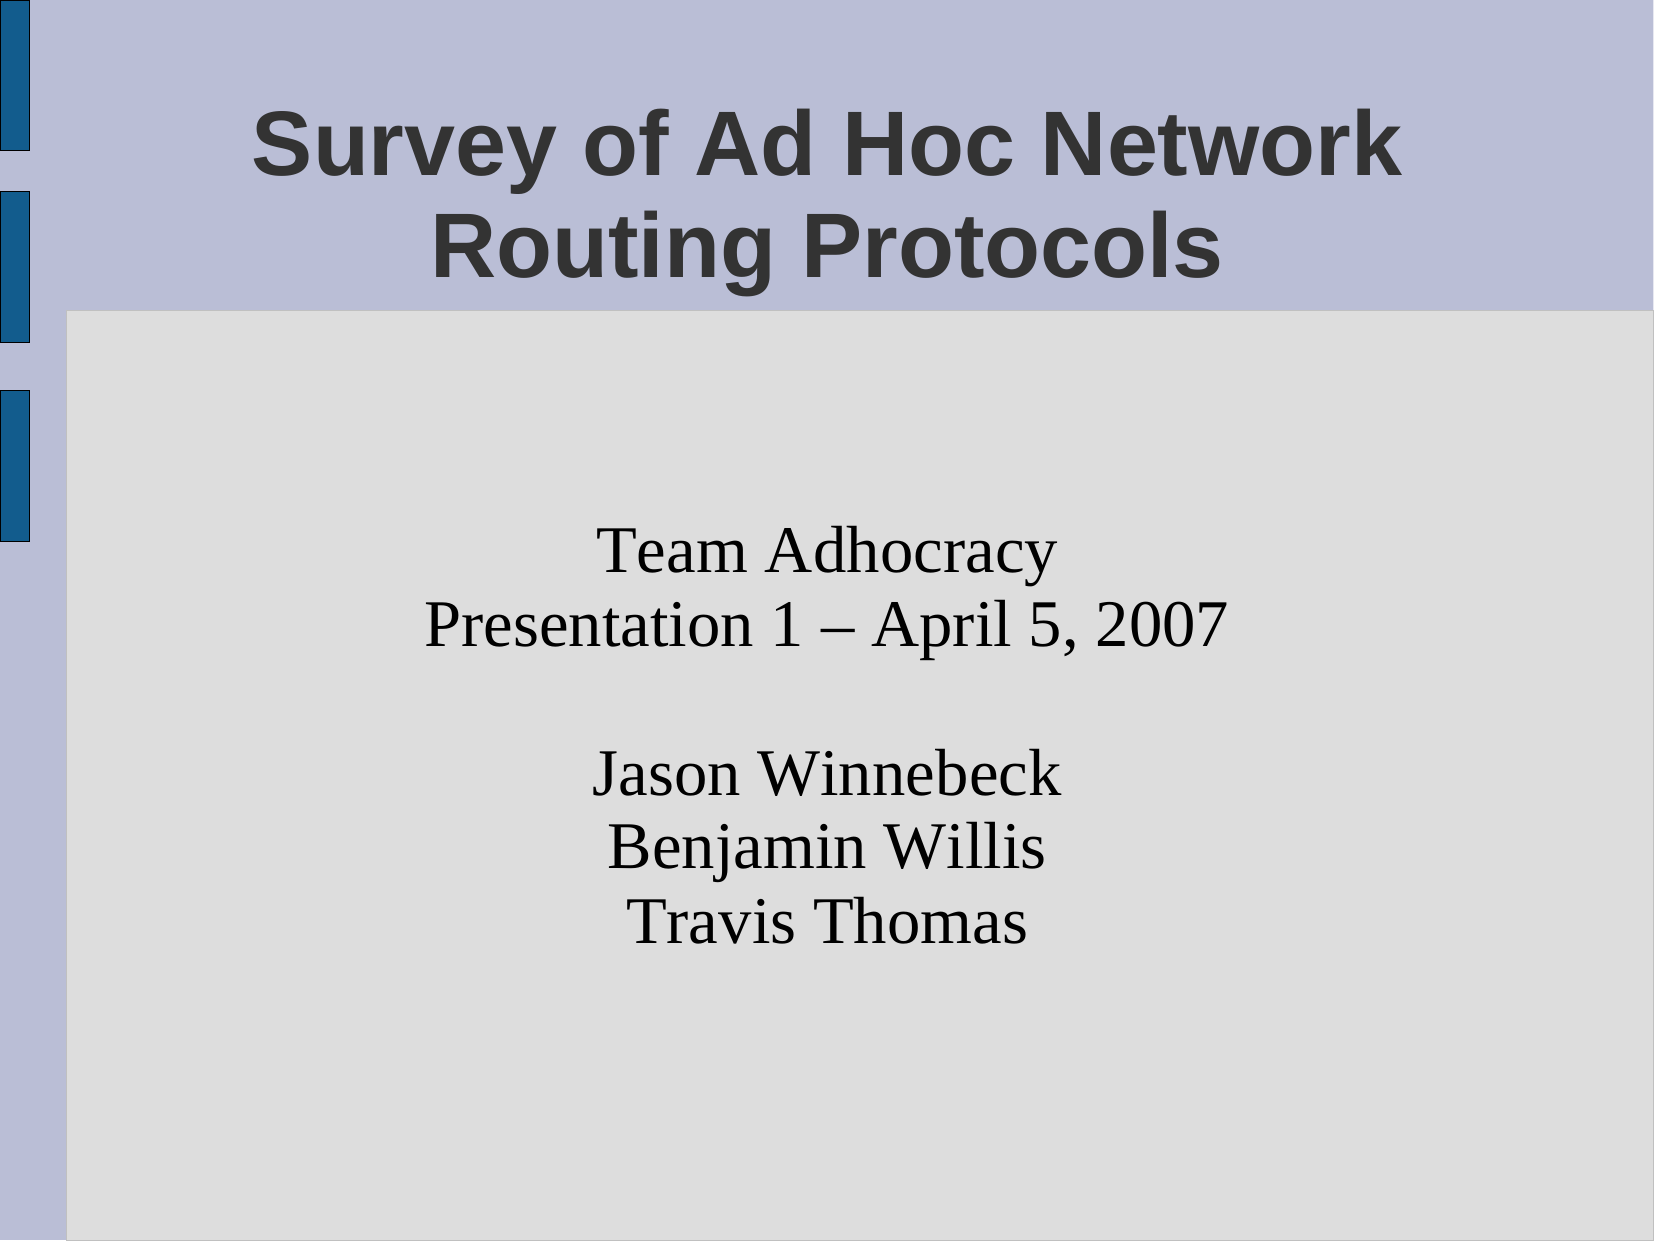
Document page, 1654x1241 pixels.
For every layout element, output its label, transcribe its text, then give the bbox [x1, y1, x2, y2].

title Survey of Ad Hoc Network Routing Protocols [121, 91, 1534, 299]
subtitle Team Adhocracy Presentation 1 – April 5, 2007 Jason Winnebeck Benjamin Willis Travis Thomas [121, 344, 1534, 1127]
